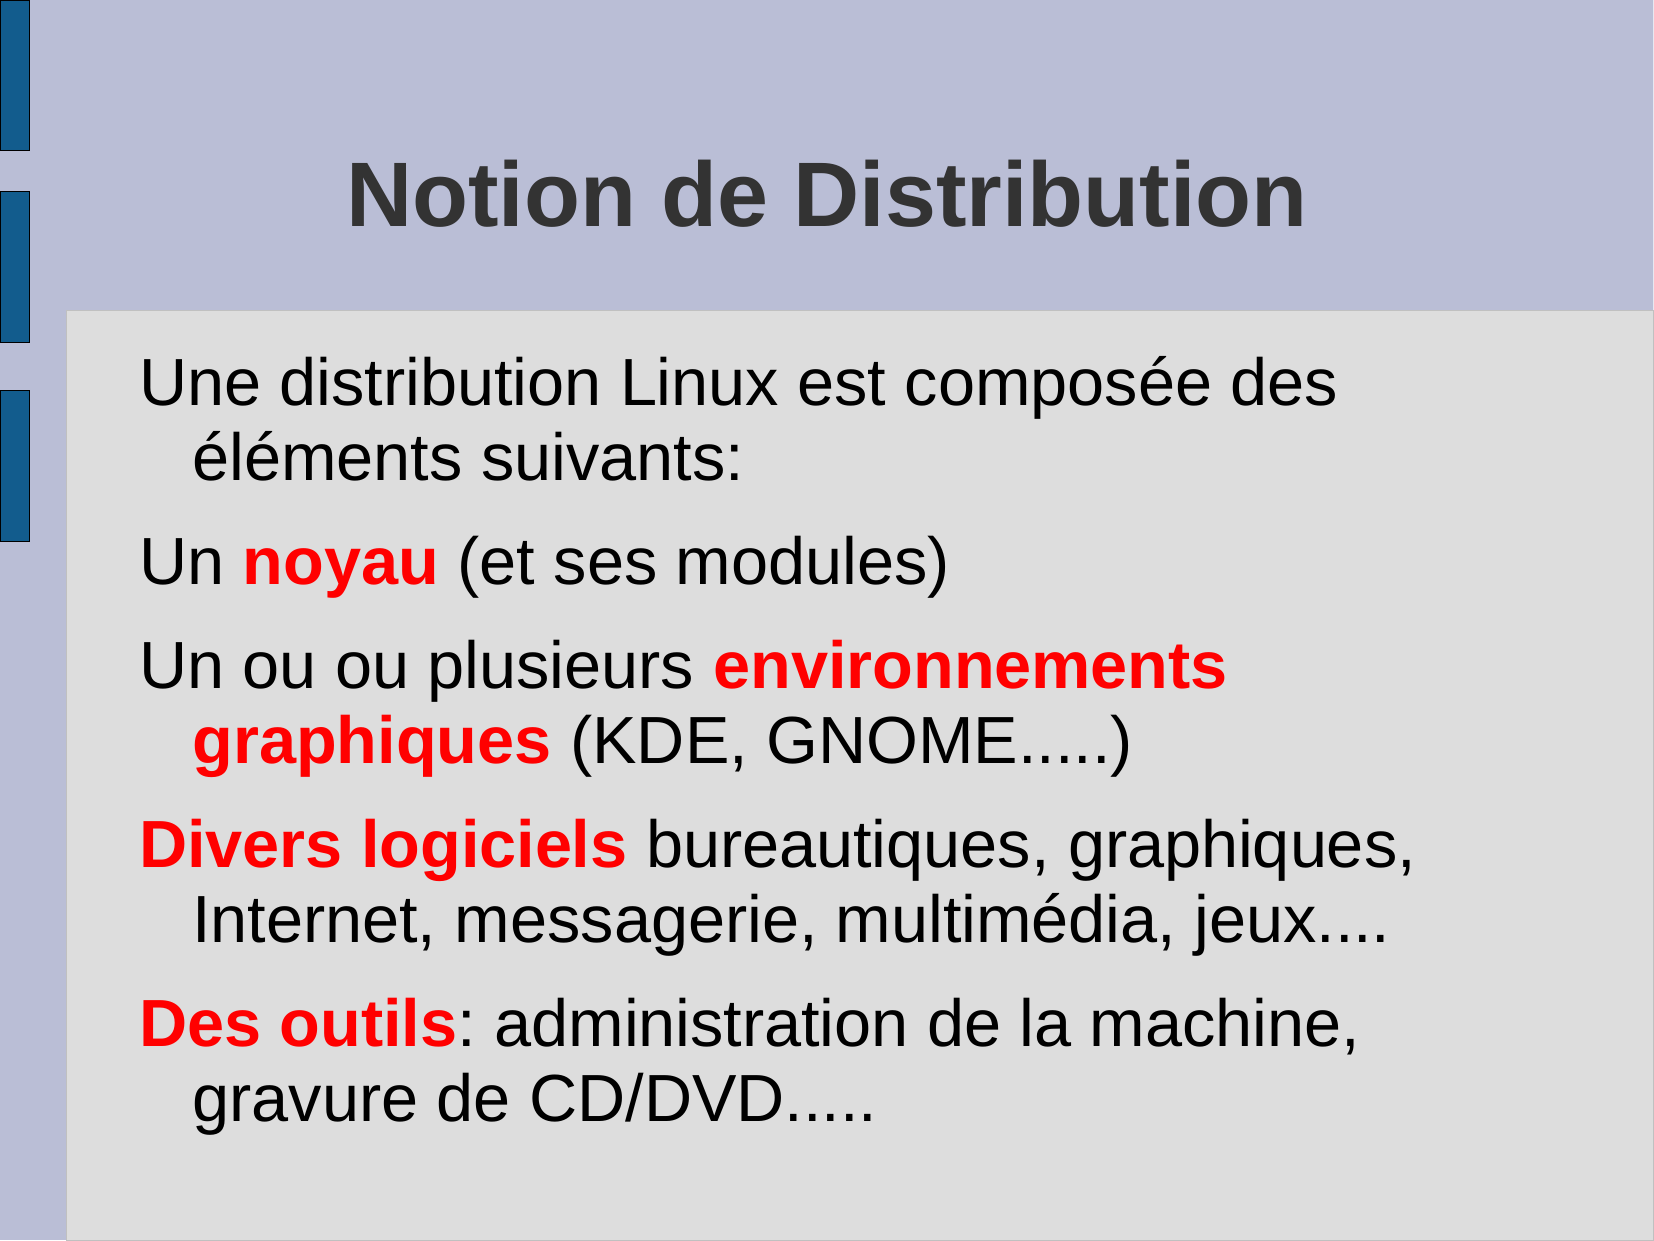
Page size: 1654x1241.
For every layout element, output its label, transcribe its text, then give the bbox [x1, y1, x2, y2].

title Notion de Distribution [121, 91, 1534, 299]
list Une distribution Linux est composée des éléments suivants: Un noyau (et ses modules) Un ou ou plusieurs environnements graphiques (KDE, GNOME.....) Divers logiciels bureautiques, graphiques, Internet, messagerie, multimédia, jeux.... Des outils: administration de la machine, gravure de CD/DVD..... [121, 344, 1534, 1136]
